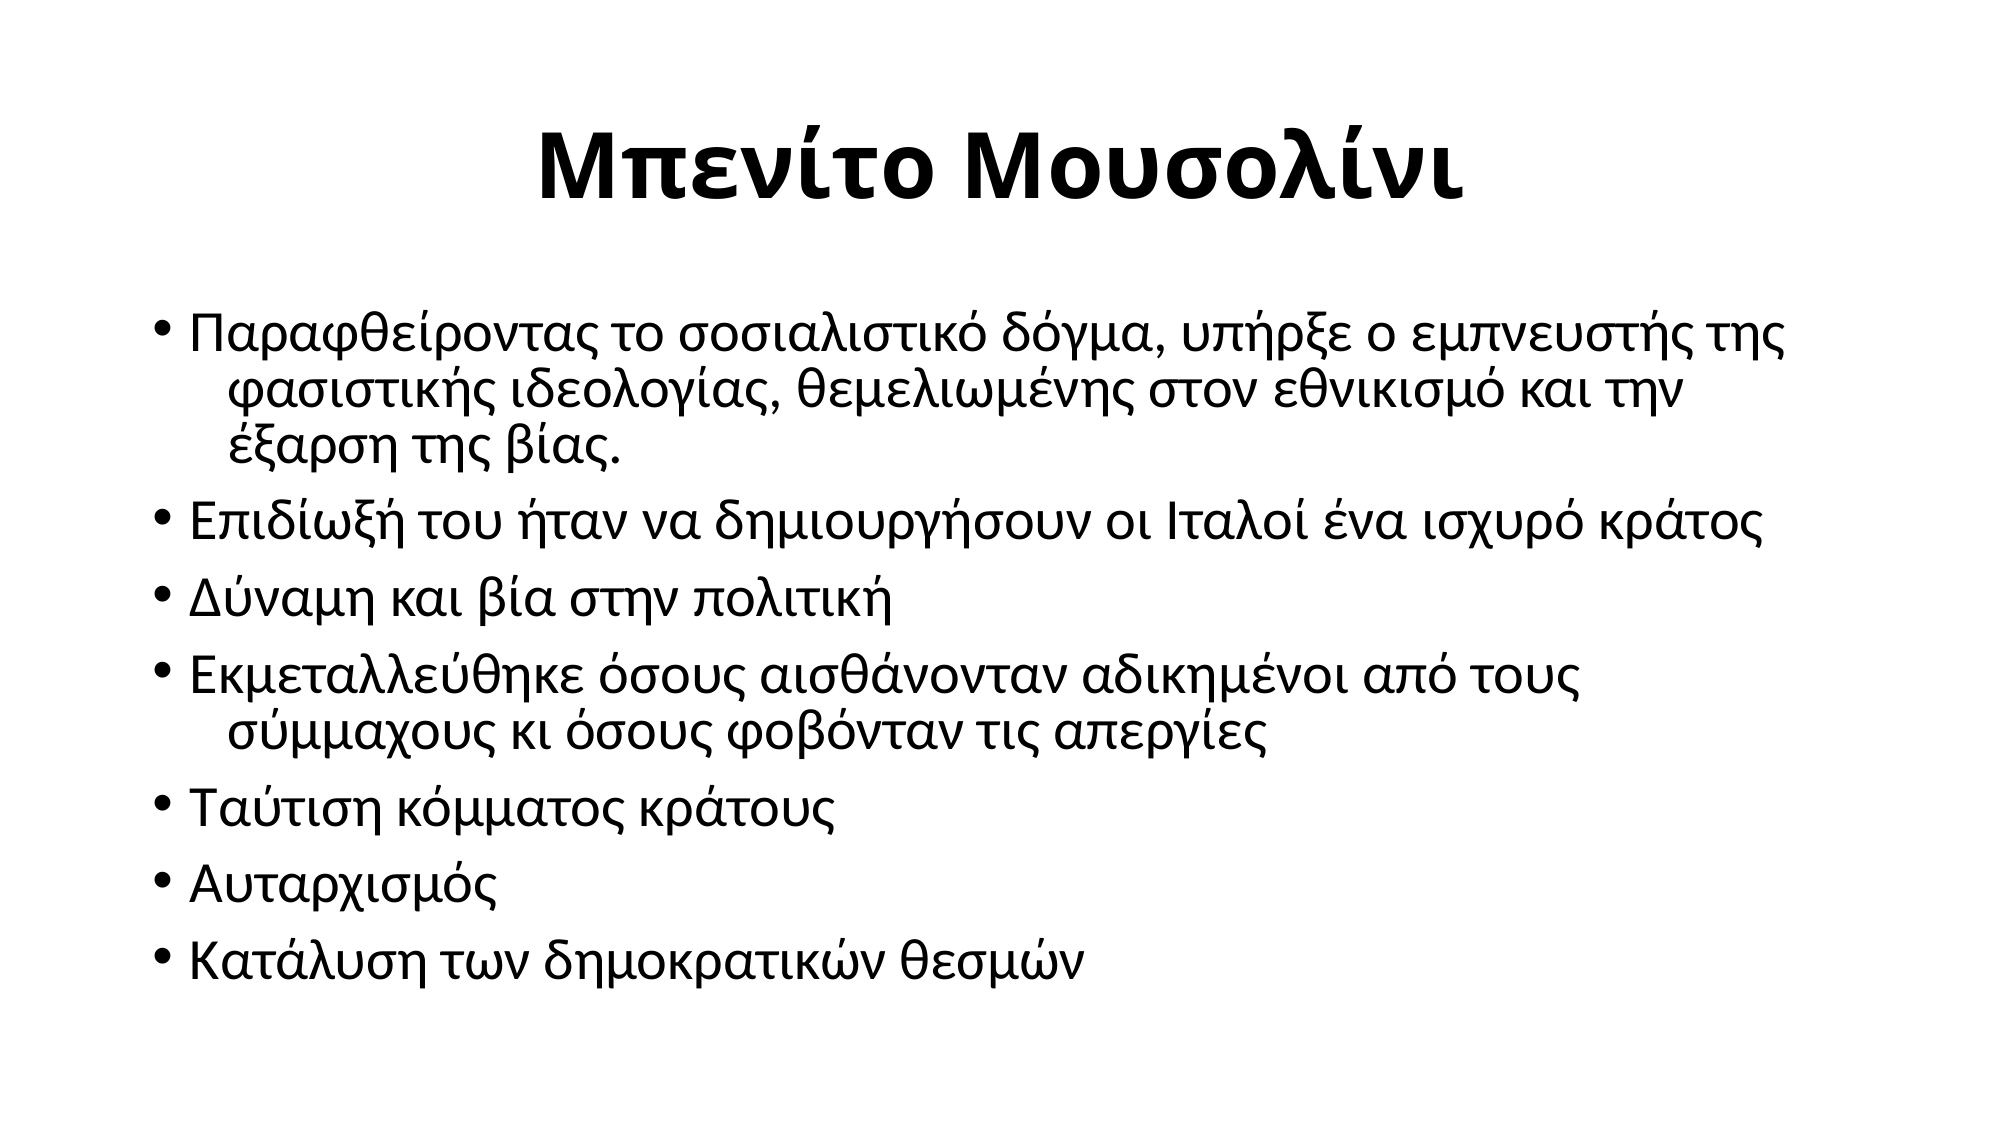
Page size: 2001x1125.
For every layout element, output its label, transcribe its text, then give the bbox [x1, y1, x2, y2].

title Μπενίτο Μουσολίνι [137, 59, 1863, 278]
list Παραφθείροντας το σοσιαλιστικό δόγμα, υπήρξε ο εμπνευστής της φασιστικής ιδεολογίας, θεμελιωμένης στον εθνικισμό και την έξαρση της βίας. Επιδίωξή του ήταν να δημιουργήσουν οι Ιταλοί ένα ισχυρό κράτος Δύναμη και βία στην πολιτική Εκμεταλλεύθηκε όσους αισθάνονταν αδικημένοι από τους σύμμαχους κι όσους φοβόνταν τις απεργίες Ταύτιση κόμματος κράτους Αυταρχισμός Κατάλυση των δημοκρατικών θεσμών [137, 299, 1863, 1014]
